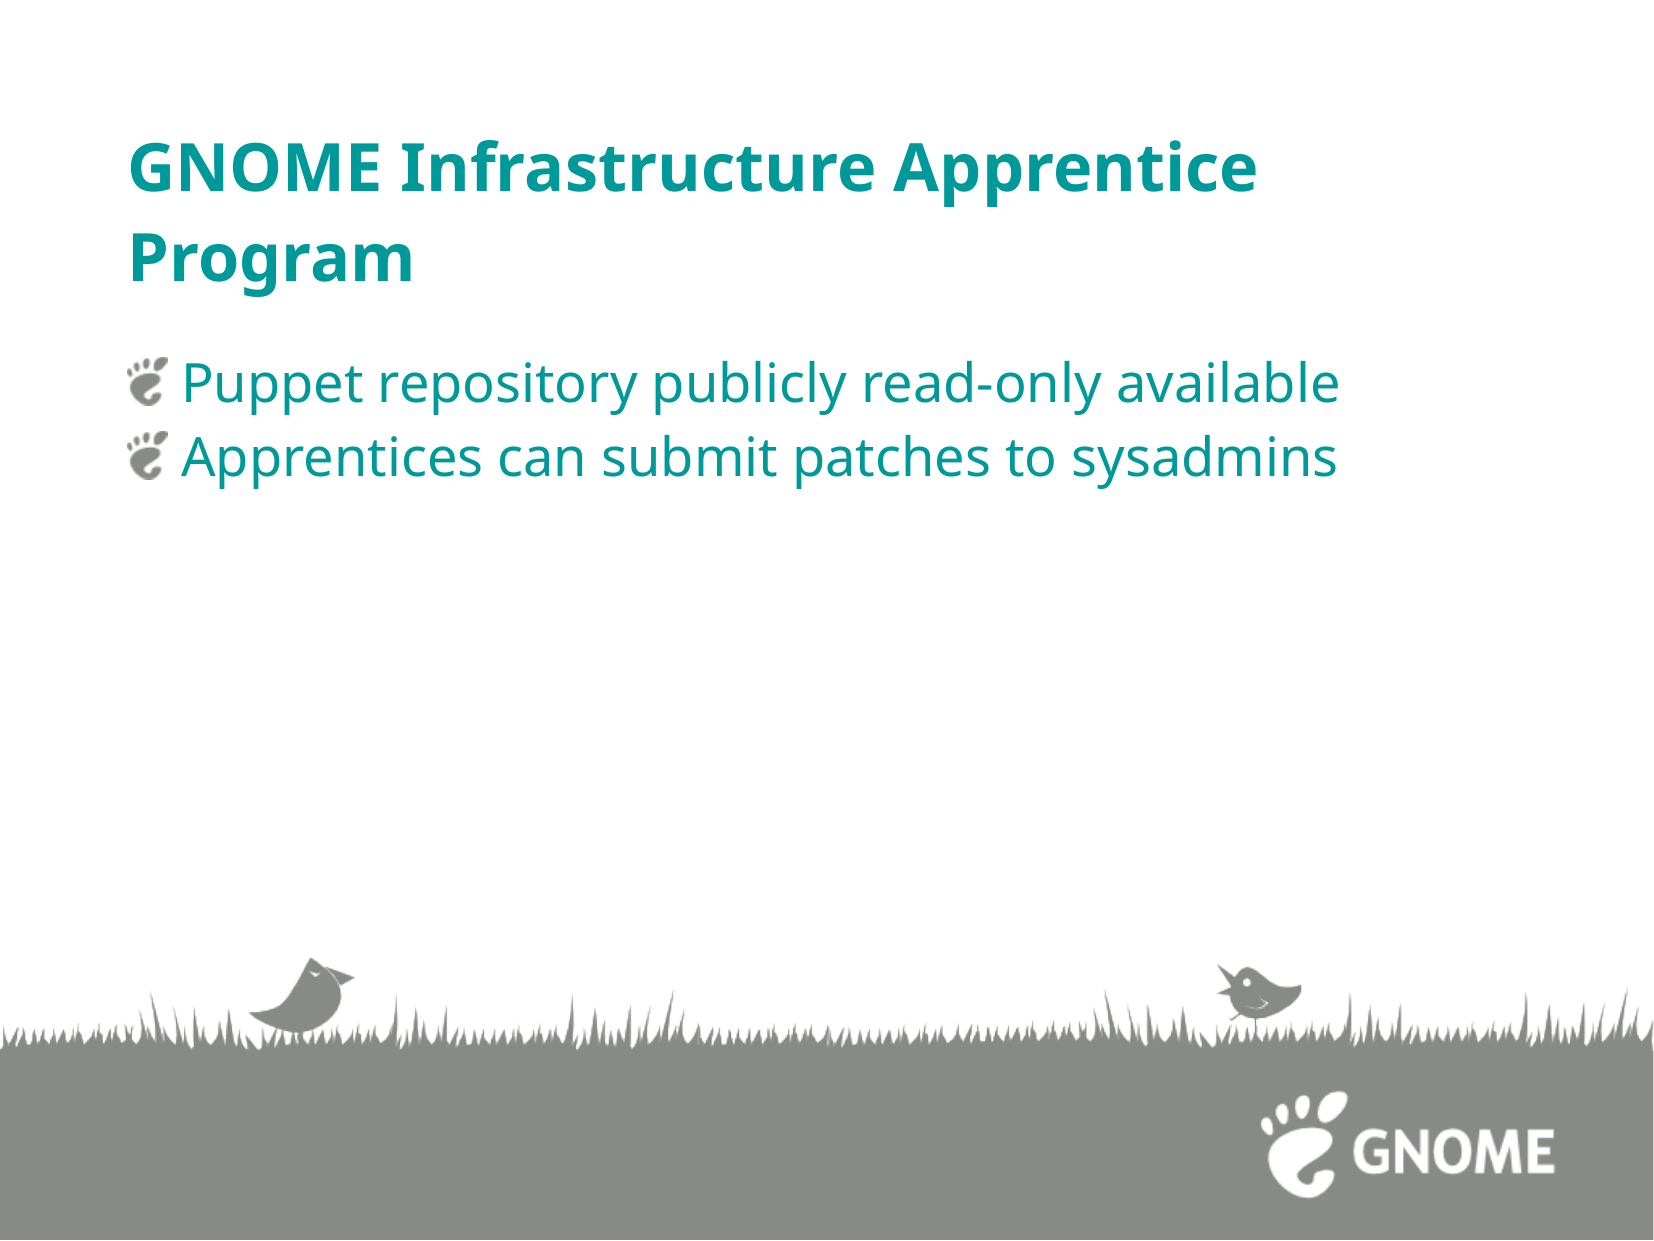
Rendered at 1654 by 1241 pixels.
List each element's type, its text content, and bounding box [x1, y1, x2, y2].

text_box GNOME Infrastructure Apprentice Program [112, 112, 1276, 318]
text_box Puppet repository publicly read-only available Apprentices can submit patches to sysadmins [112, 337, 1426, 866]
picture [0, 0, 1654, 1241]
